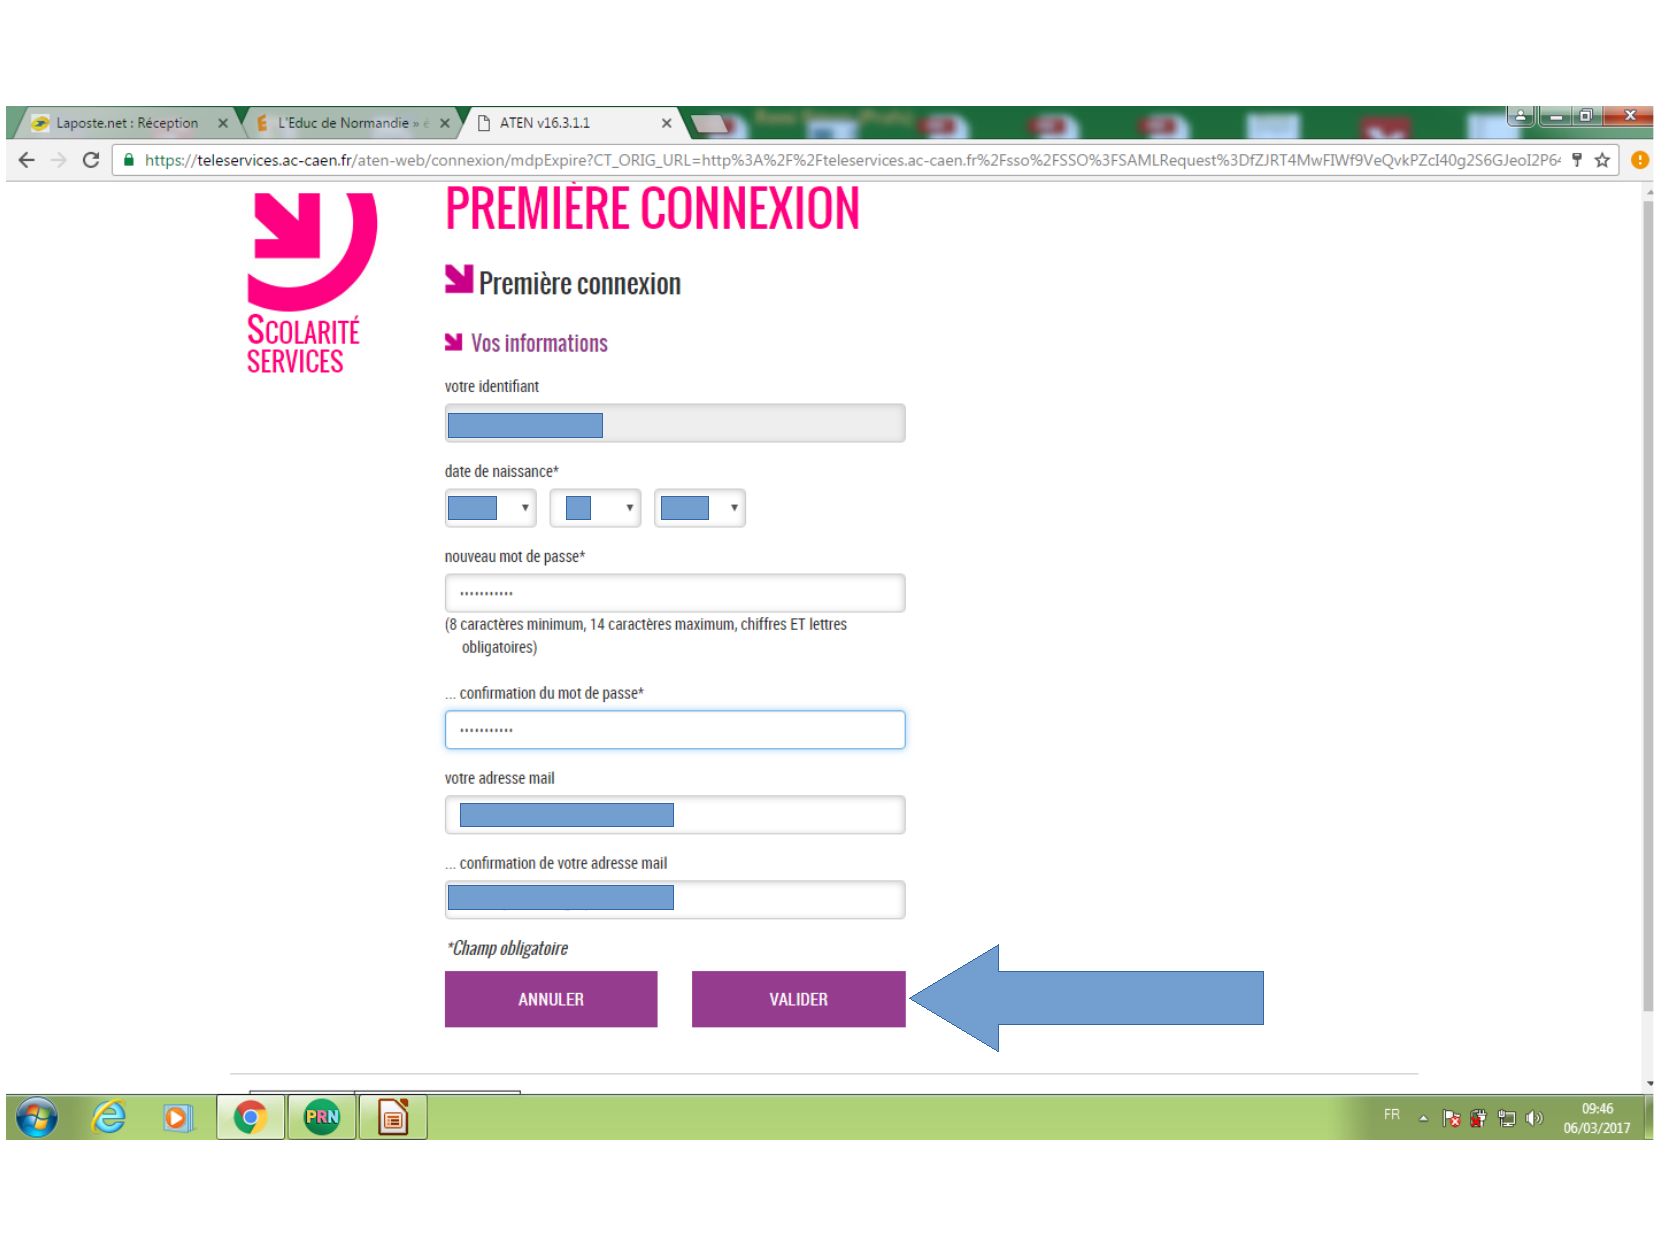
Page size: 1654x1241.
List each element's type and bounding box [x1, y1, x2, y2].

text_box [460, 803, 674, 827]
text_box [661, 496, 709, 520]
text_box [448, 496, 497, 520]
text_box [448, 885, 674, 910]
text_box [909, 944, 1264, 1052]
text_box [448, 413, 603, 438]
text_box [566, 496, 591, 520]
picture [6, 106, 1654, 1140]
